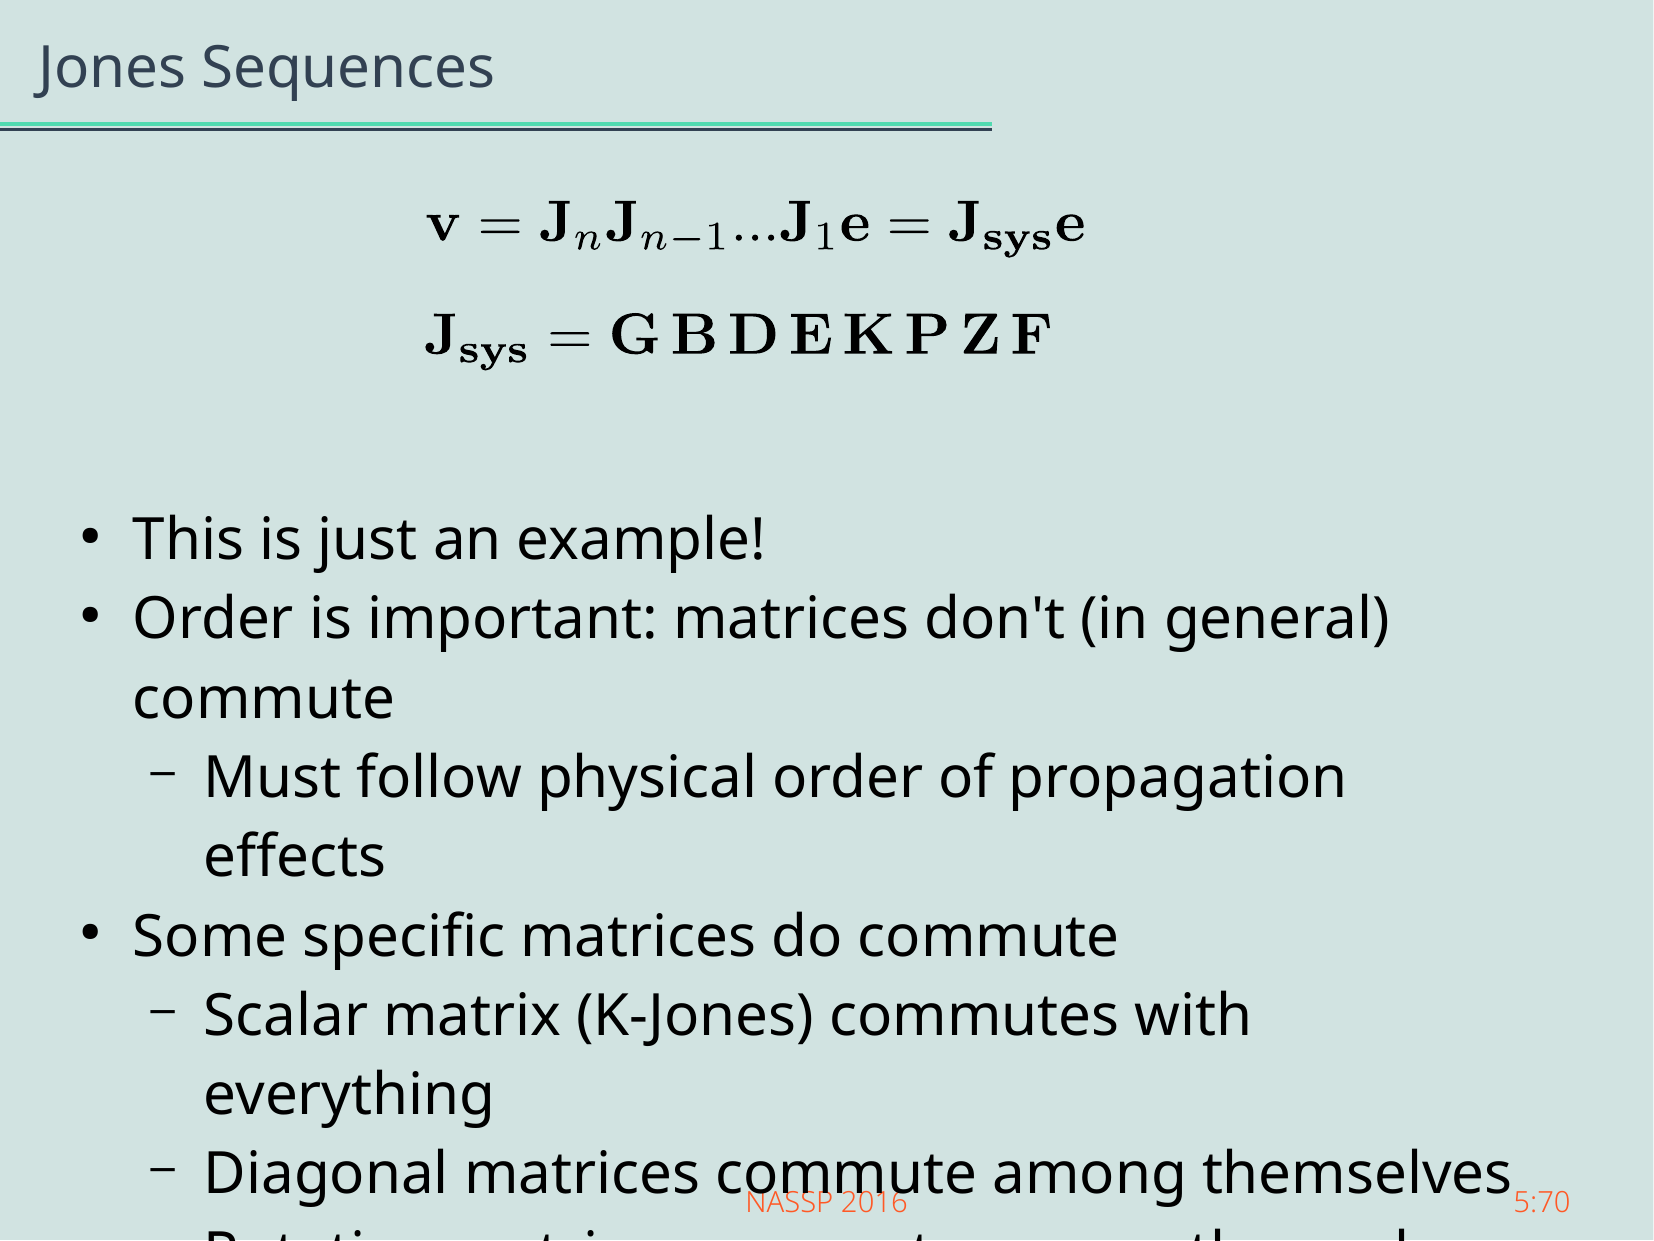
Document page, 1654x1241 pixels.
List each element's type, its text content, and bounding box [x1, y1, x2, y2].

text_box Jones Sequences [23, 17, 1063, 103]
text_box [424, 312, 1053, 371]
text_box This is just an example! Order is important: matrices don't (in general) commute Must follow physical order of propagation effects Some specific matrices do commute Scalar matrix (K-Jones) commutes with everything Diagonal matrices commute among themselves Rotation matrices commute among themselves [47, 490, 1536, 1069]
text_box [425, 200, 1086, 258]
